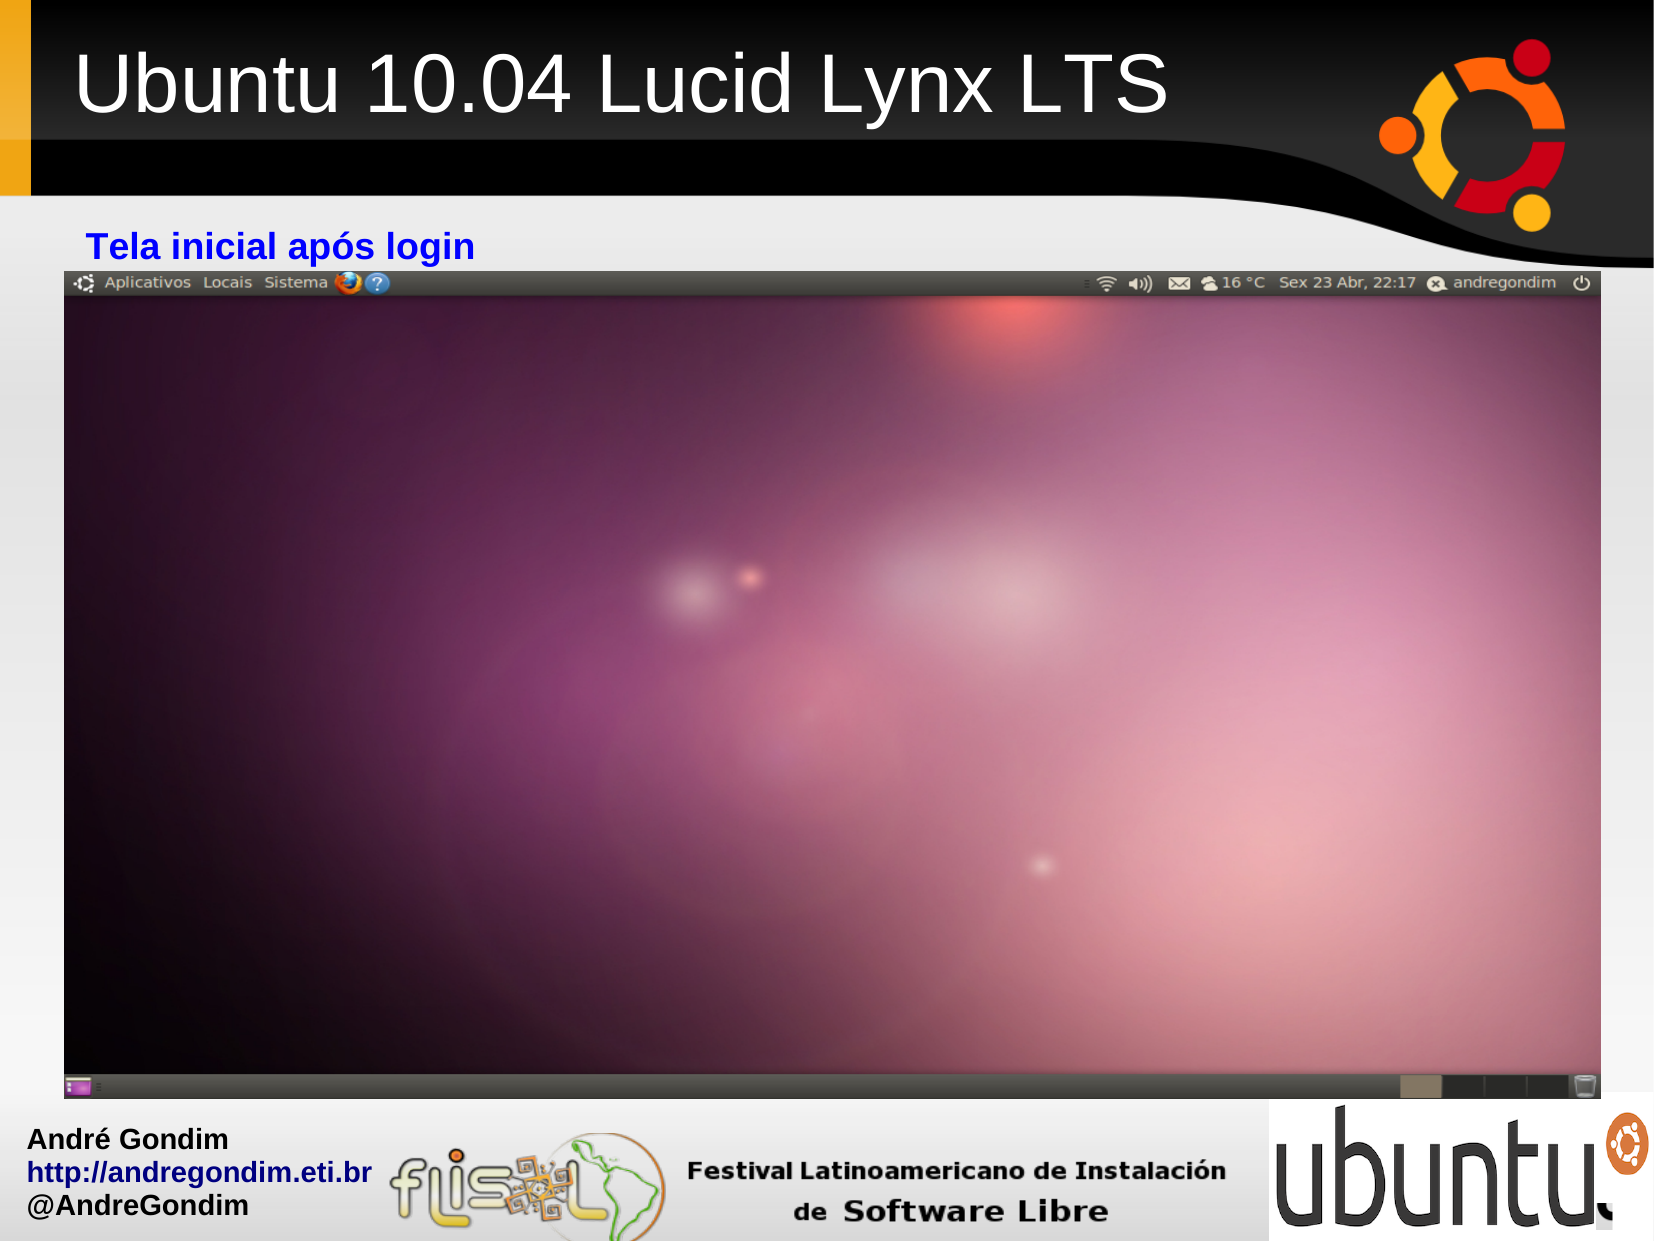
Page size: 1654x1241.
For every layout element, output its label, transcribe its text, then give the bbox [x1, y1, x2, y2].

picture [0, 0, 1654, 1241]
text_box Tela inicial após login [70, 217, 491, 275]
